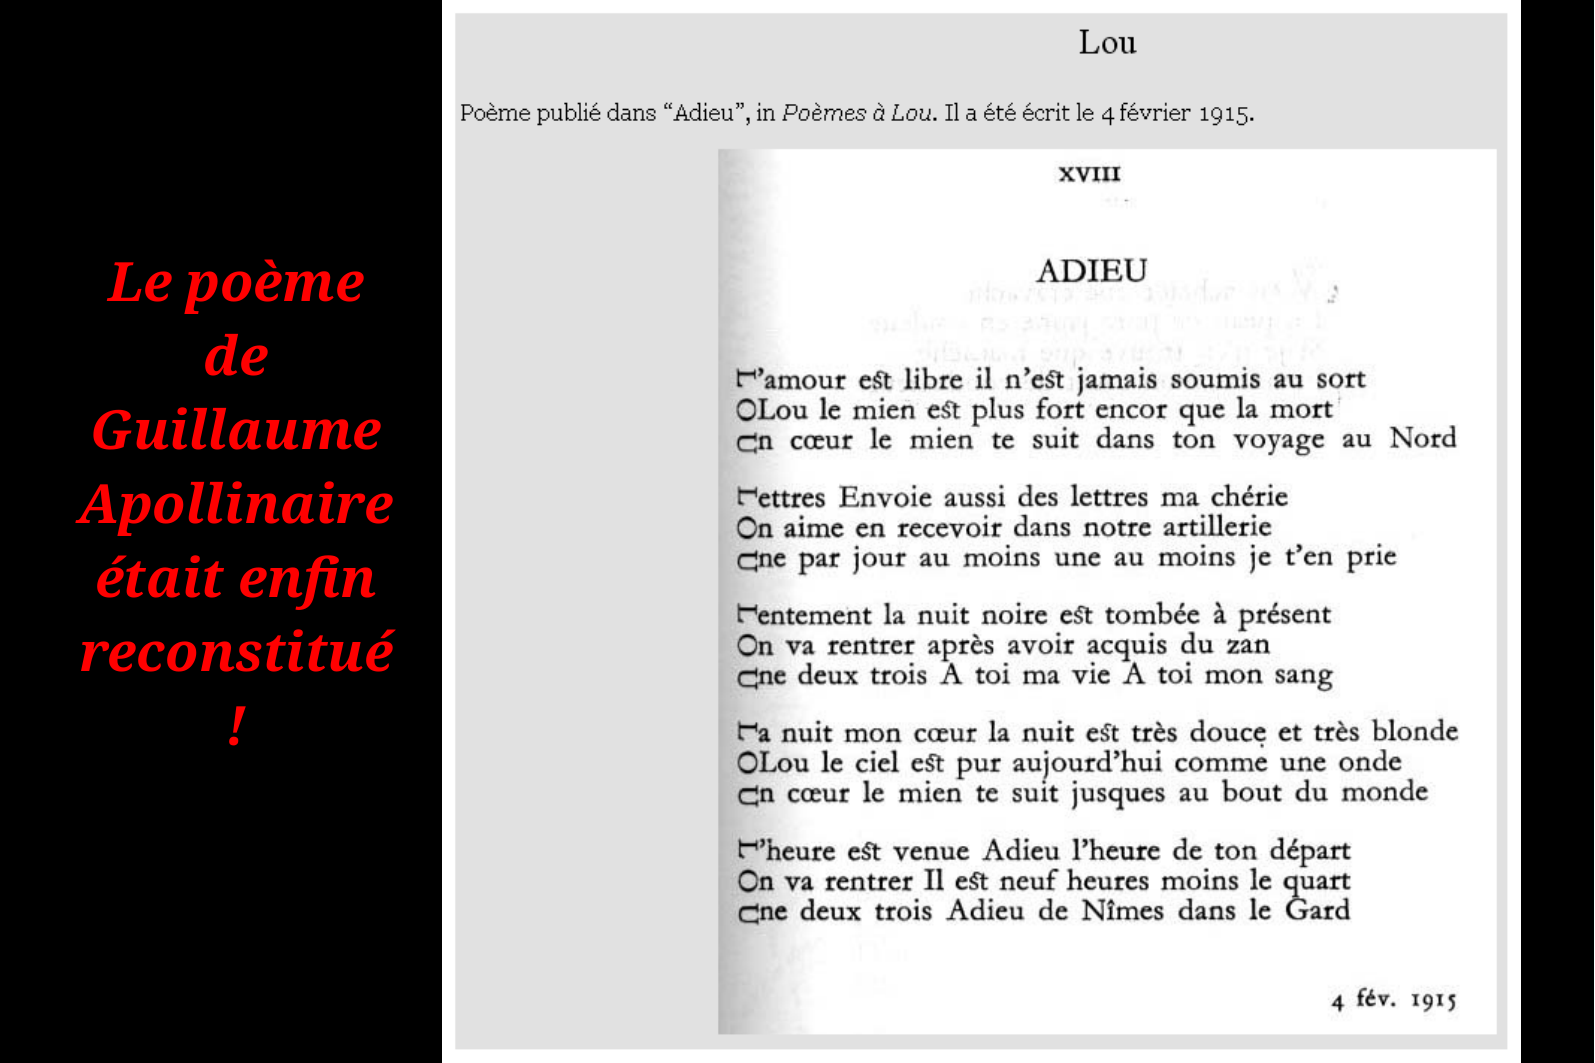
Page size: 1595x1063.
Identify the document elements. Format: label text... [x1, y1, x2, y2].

picture [442, 0, 1521, 1063]
text_box Le poème de Guillaume Apollinaire était enfin reconstitué ! [59, 236, 414, 629]
